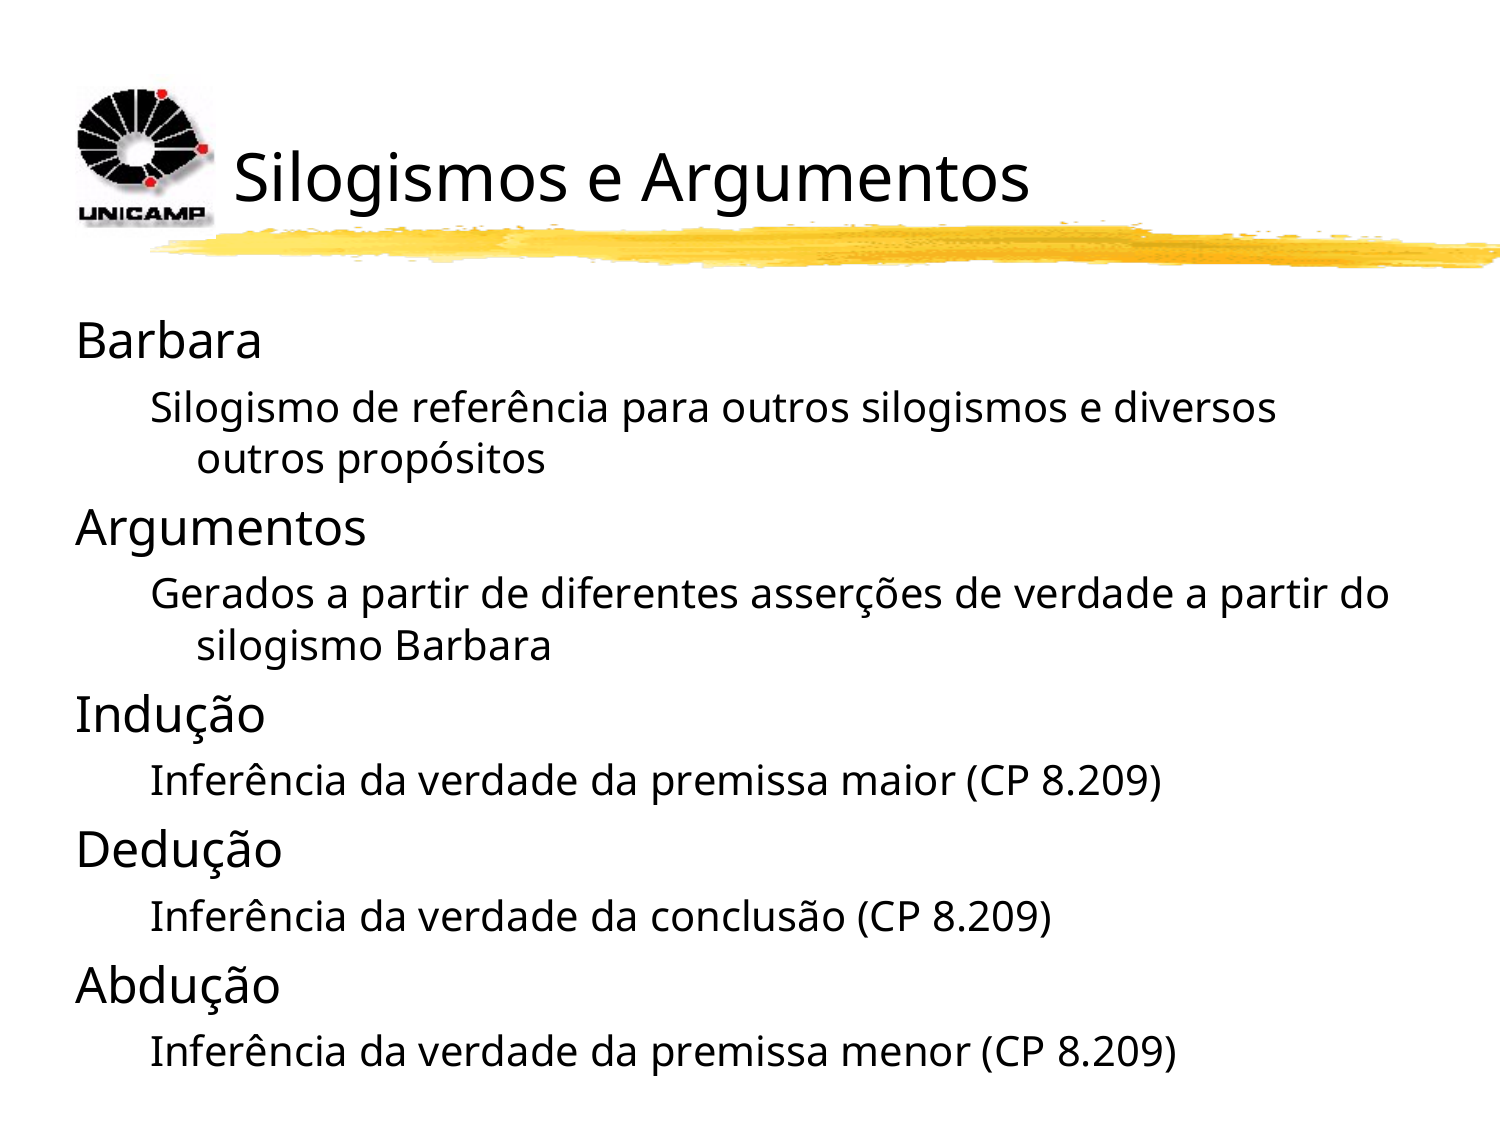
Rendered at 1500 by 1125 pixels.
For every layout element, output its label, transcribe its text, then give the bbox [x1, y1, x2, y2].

title Silogismos e Argumentos [233, 44, 1434, 218]
picture [75, 74, 1500, 279]
list Barbara Silogismo de referência para outros silogismos e diversos outros propósitos Argumentos Gerados a partir de diferentes asserções de verdade a partir do silogismo Barbara Indução Inferência da verdade da premissa maior (CP 8.209) Dedução Inferência da verdade da conclusão (CP 8.209) Abdução Inferência da verdade da premissa menor (CP 8.209) [74, 309, 1417, 980]
